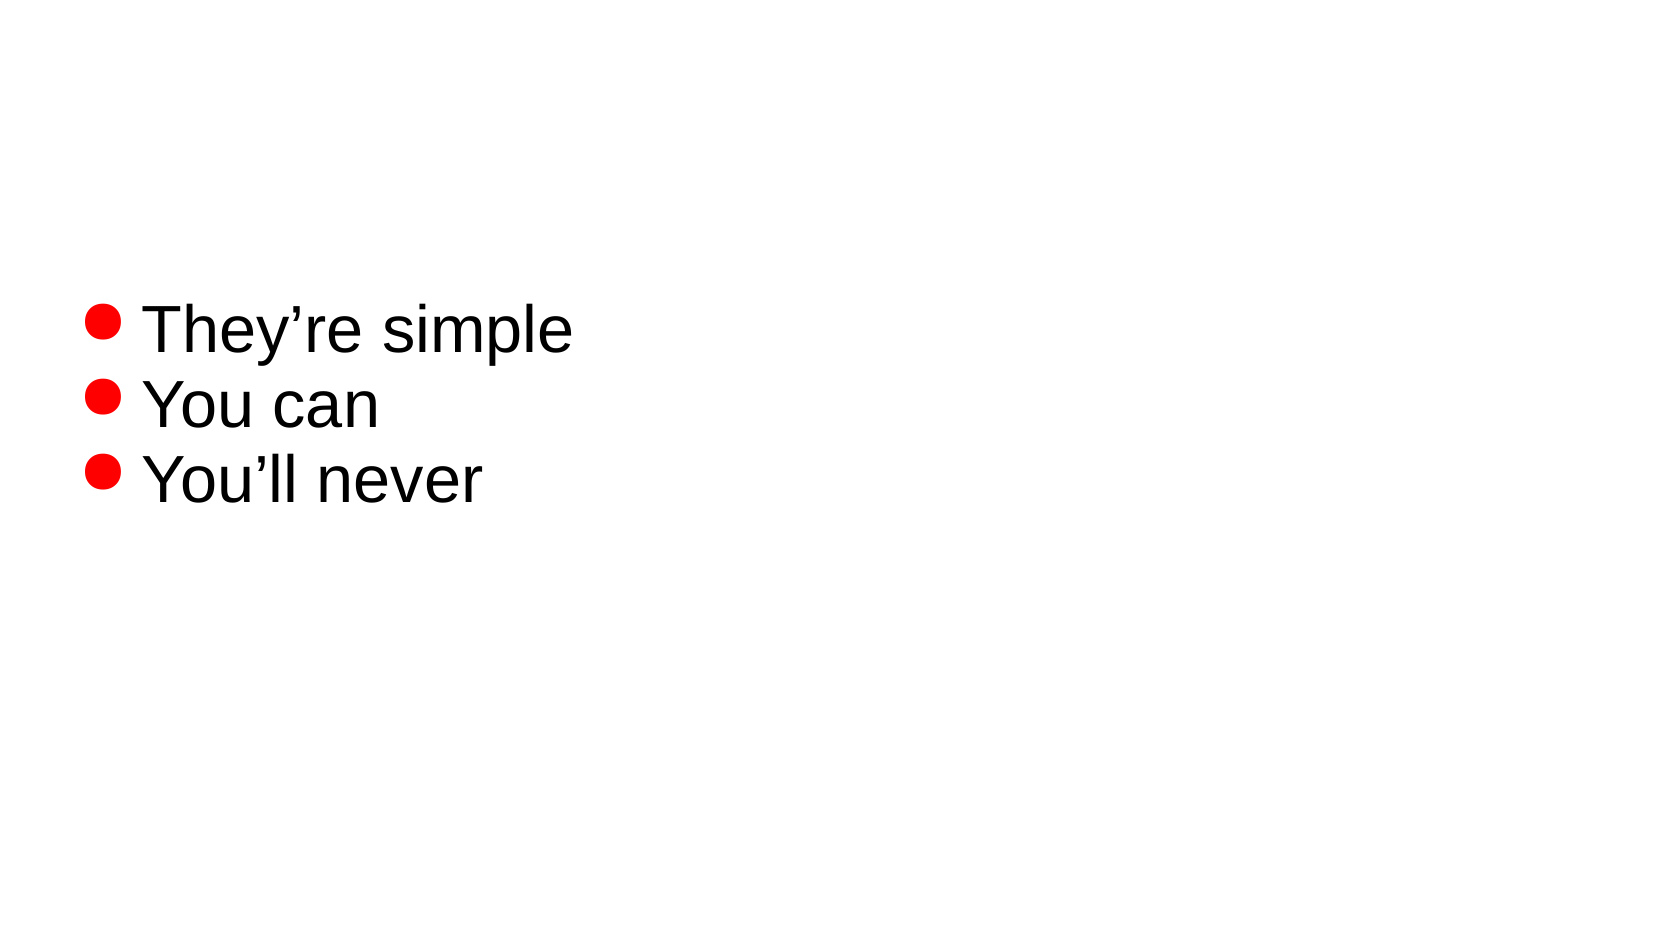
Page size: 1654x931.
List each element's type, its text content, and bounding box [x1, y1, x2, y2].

subtitle They’re simple You can You’ll never [82, 217, 1571, 758]
